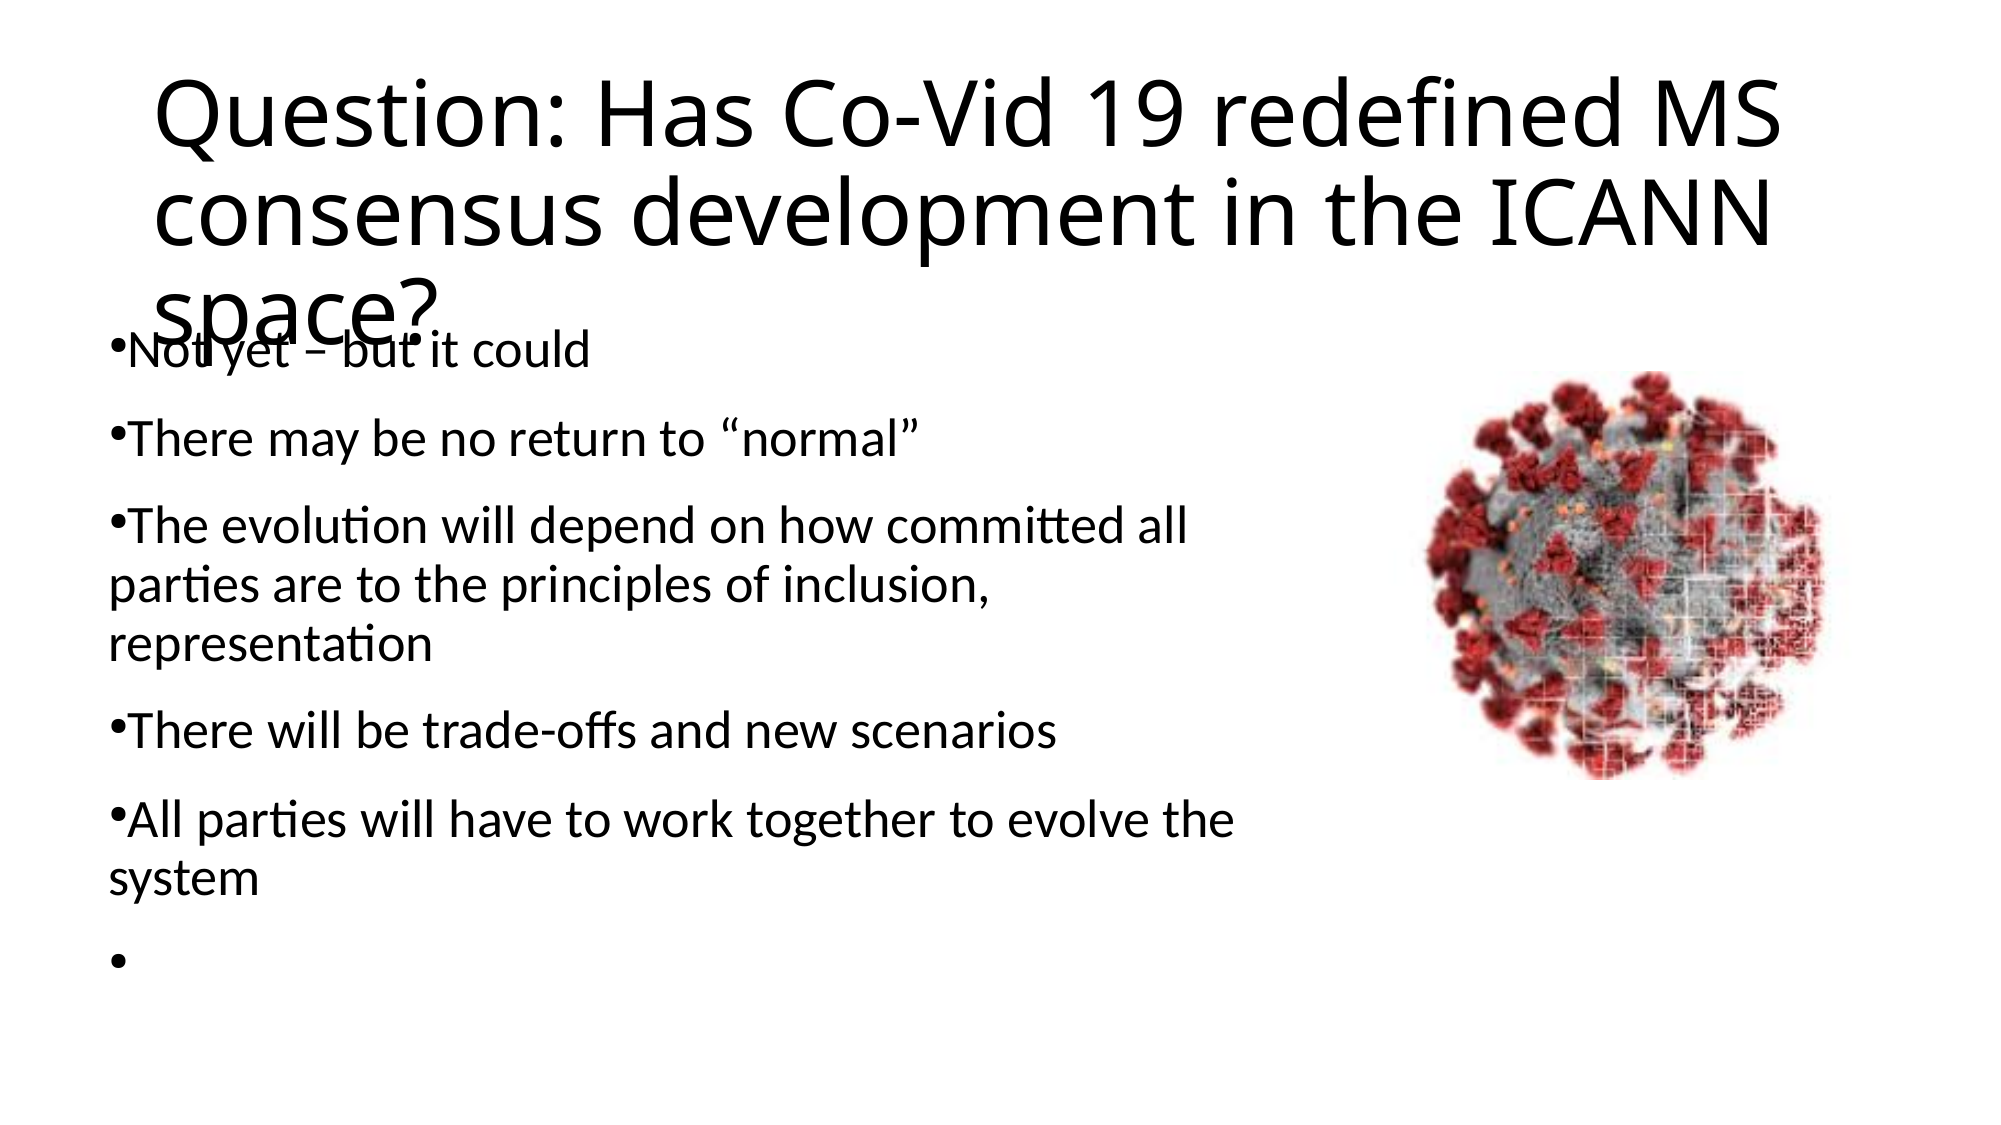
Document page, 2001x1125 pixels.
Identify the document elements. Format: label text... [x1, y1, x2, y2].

picture [1322, 371, 1926, 780]
title Question: Has Co-Vid 19 redefined MS consensus development in the ICANN space? [137, 59, 1863, 278]
list Not yet – but it could There may be no return to “normal” The evolution will depend on how committed all parties are to the principles of inclusion, representation There will be trade-offs and new scenarios All parties will have to work together to evolve the system [93, 313, 1323, 1028]
